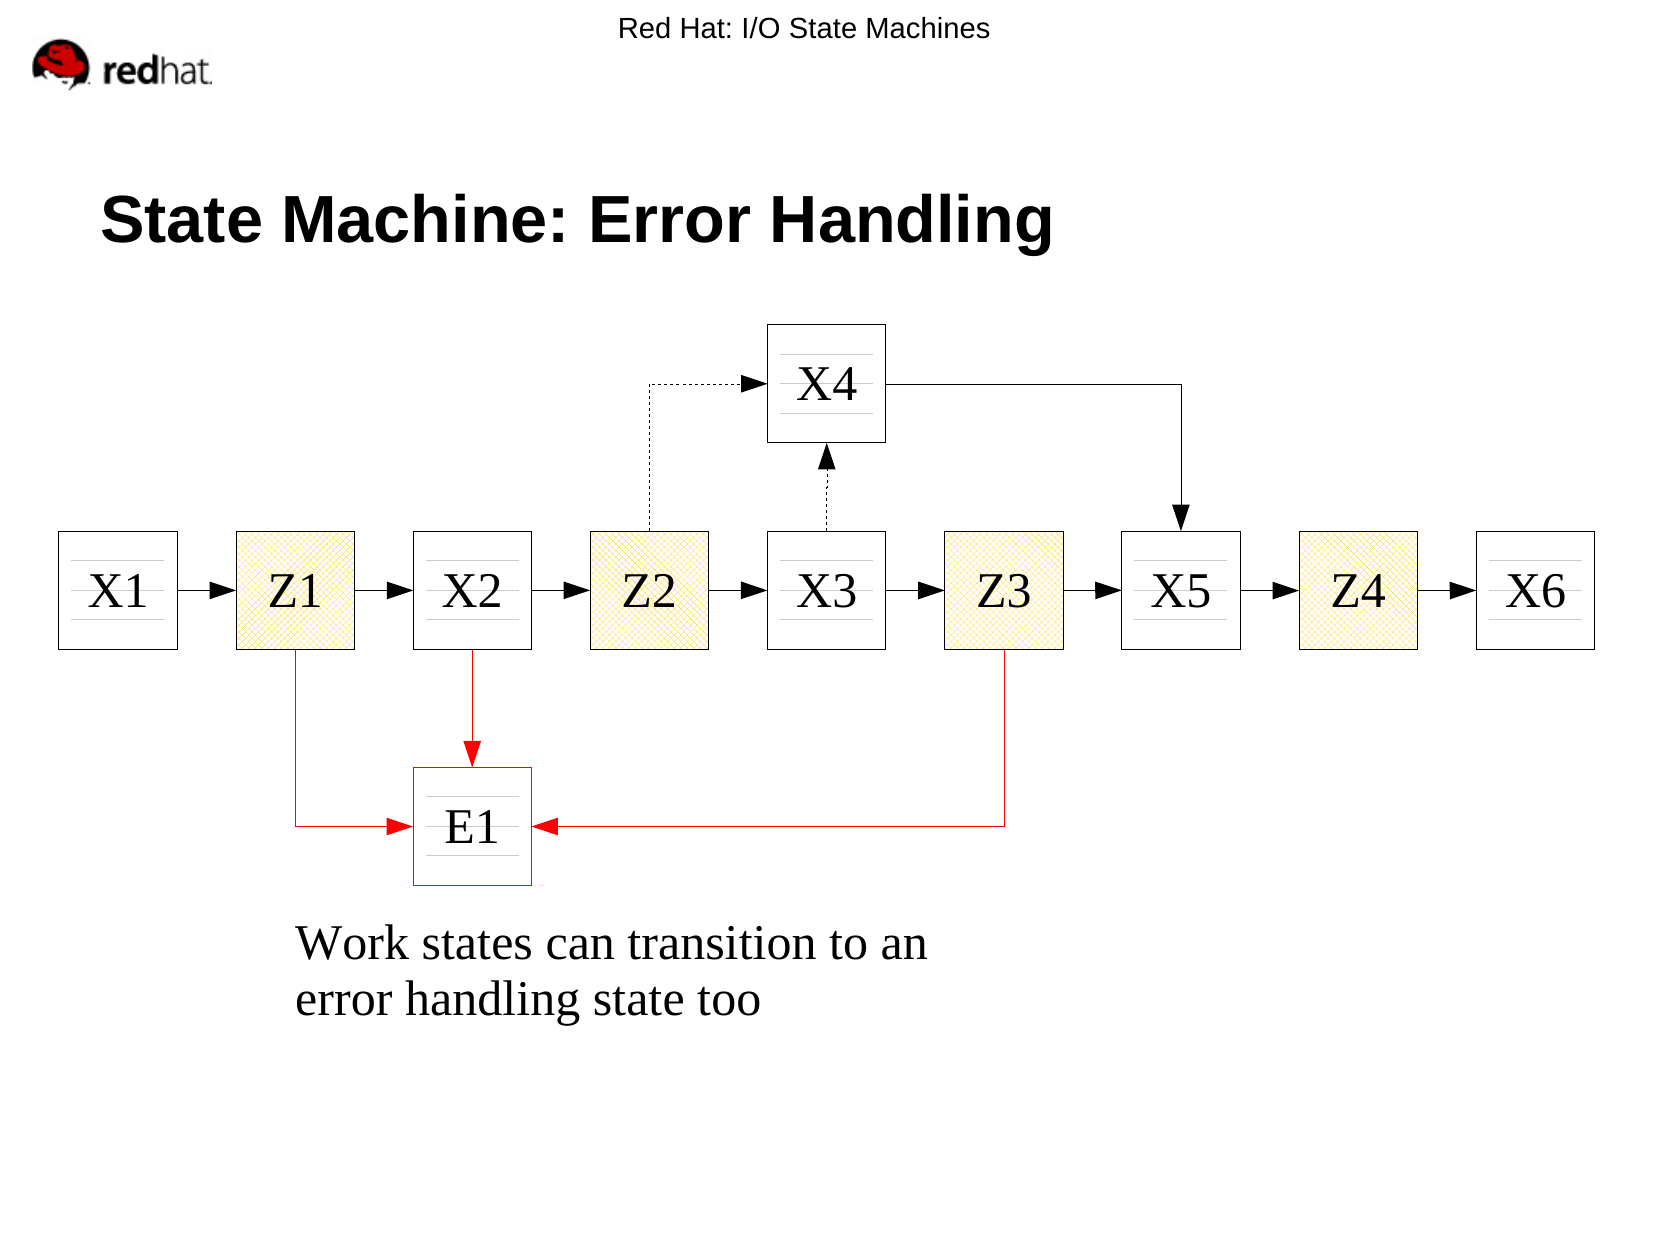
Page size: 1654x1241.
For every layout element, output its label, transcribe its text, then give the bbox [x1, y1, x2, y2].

text_box Z2 [590, 531, 709, 650]
text_box X5 [1121, 531, 1241, 650]
text_box E1 [413, 767, 532, 886]
text_box Z3 [944, 531, 1064, 650]
text_box Work states can transition to an error handling state too [295, 915, 1004, 1152]
text_box Z4 [1299, 531, 1418, 650]
text_box X1 [58, 531, 178, 650]
text_box Z1 [236, 531, 355, 650]
picture [31, 37, 212, 98]
text_box X2 [413, 531, 532, 650]
text_box X3 [767, 531, 886, 650]
title State Machine: Error Handling [100, 164, 1506, 275]
text_box X6 [1476, 531, 1595, 650]
text_box X4 [767, 324, 886, 443]
